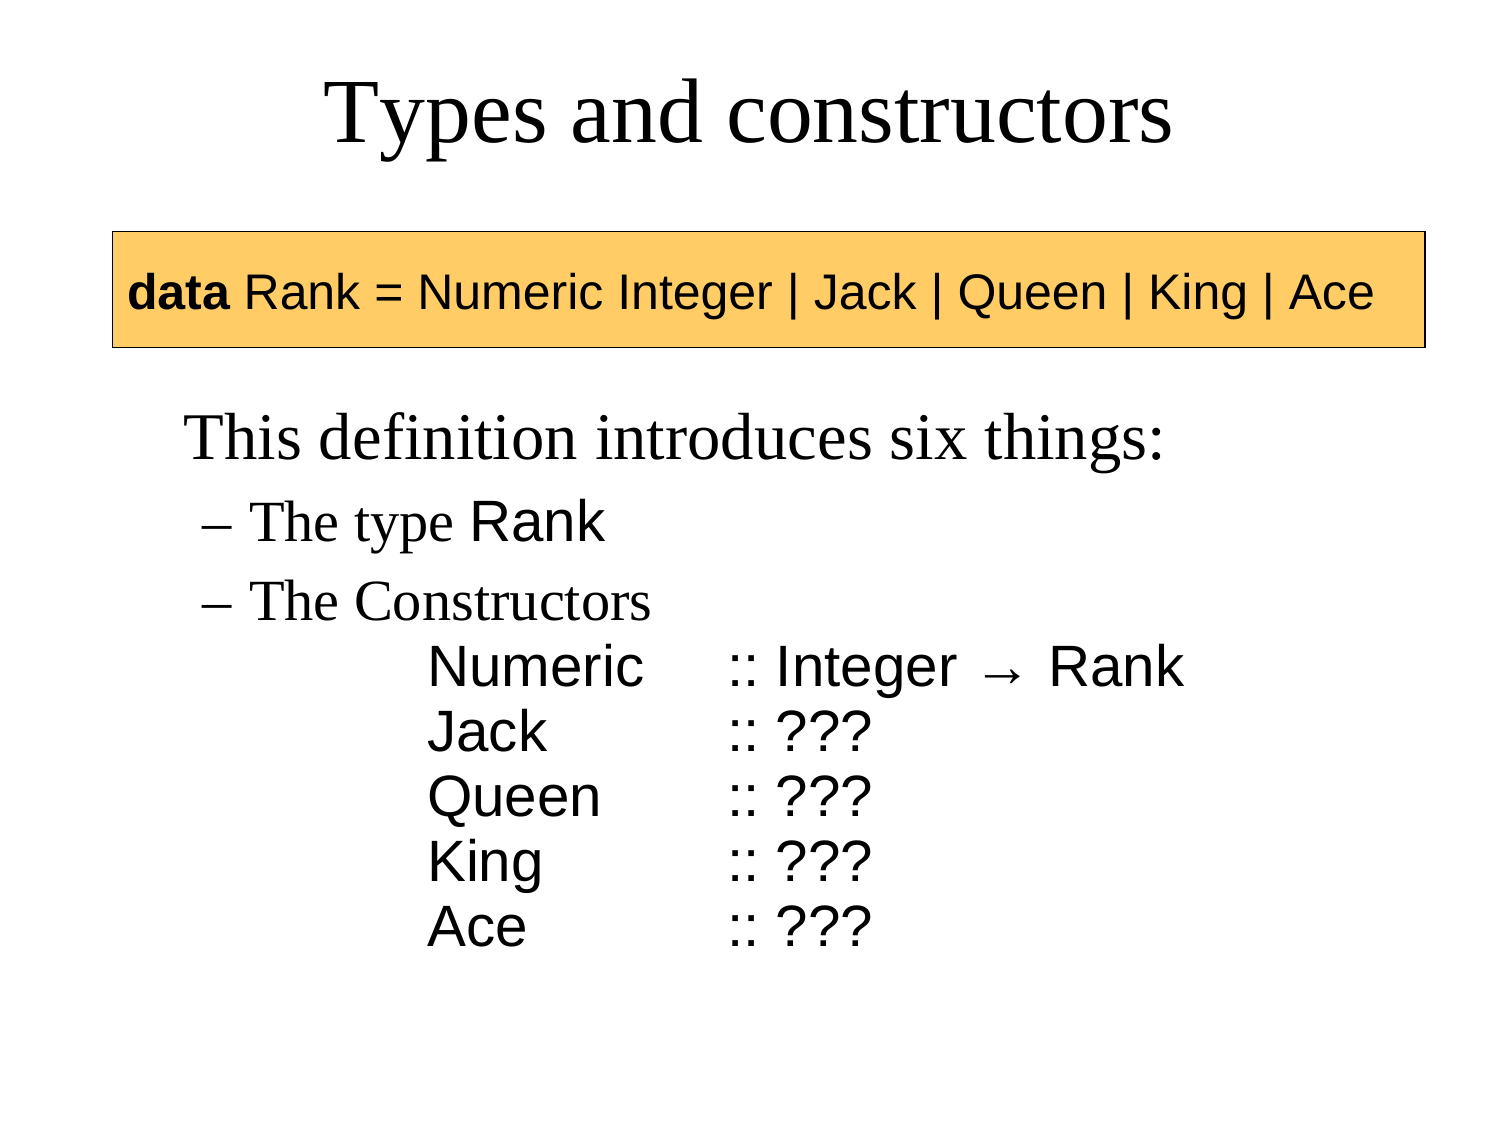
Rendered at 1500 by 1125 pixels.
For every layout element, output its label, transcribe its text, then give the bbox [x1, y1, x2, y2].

list This definition introduces six things: The type Rank The Constructors Numeric :: Integer → Rank Jack :: ??? Queen :: ??? King :: ??? Ace :: ??? [112, 392, 1388, 996]
text_box data Rank = Numeric Integer | Jack | Queen | King | Ace [112, 231, 1426, 348]
title Types and constructors [112, 17, 1388, 205]
